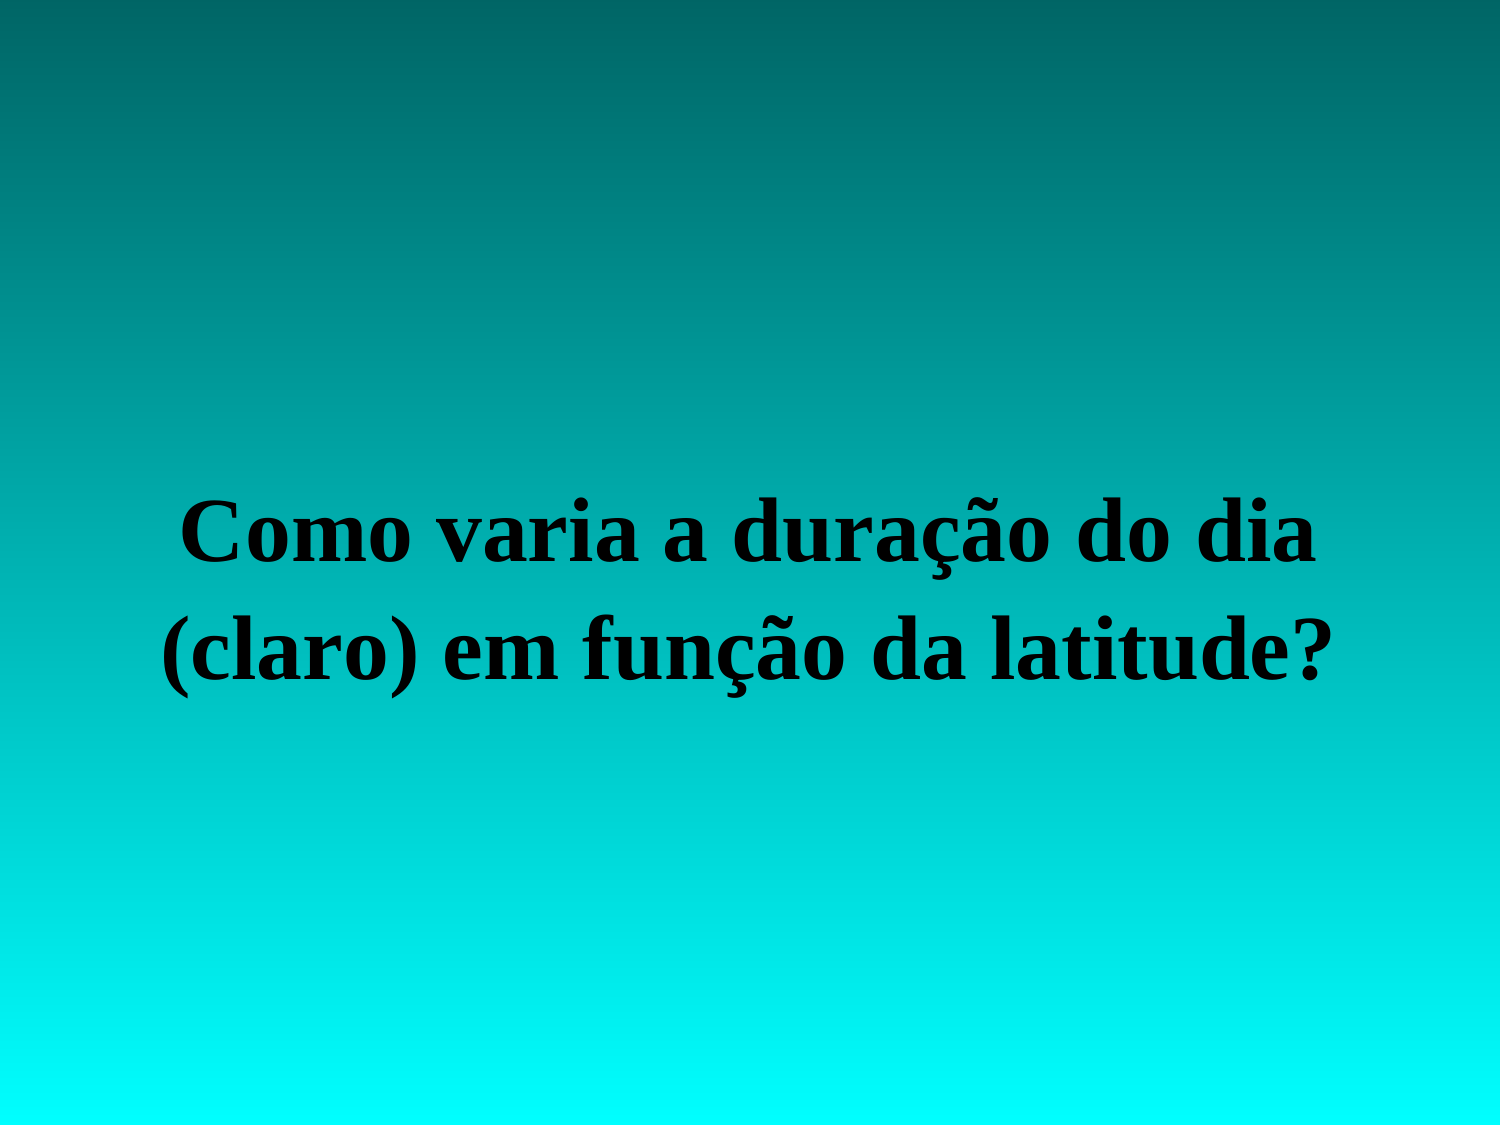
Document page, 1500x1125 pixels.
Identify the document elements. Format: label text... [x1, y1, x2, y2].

subtitle Como varia a duração do dia (claro) em função da latitude? [112, 187, 1387, 992]
